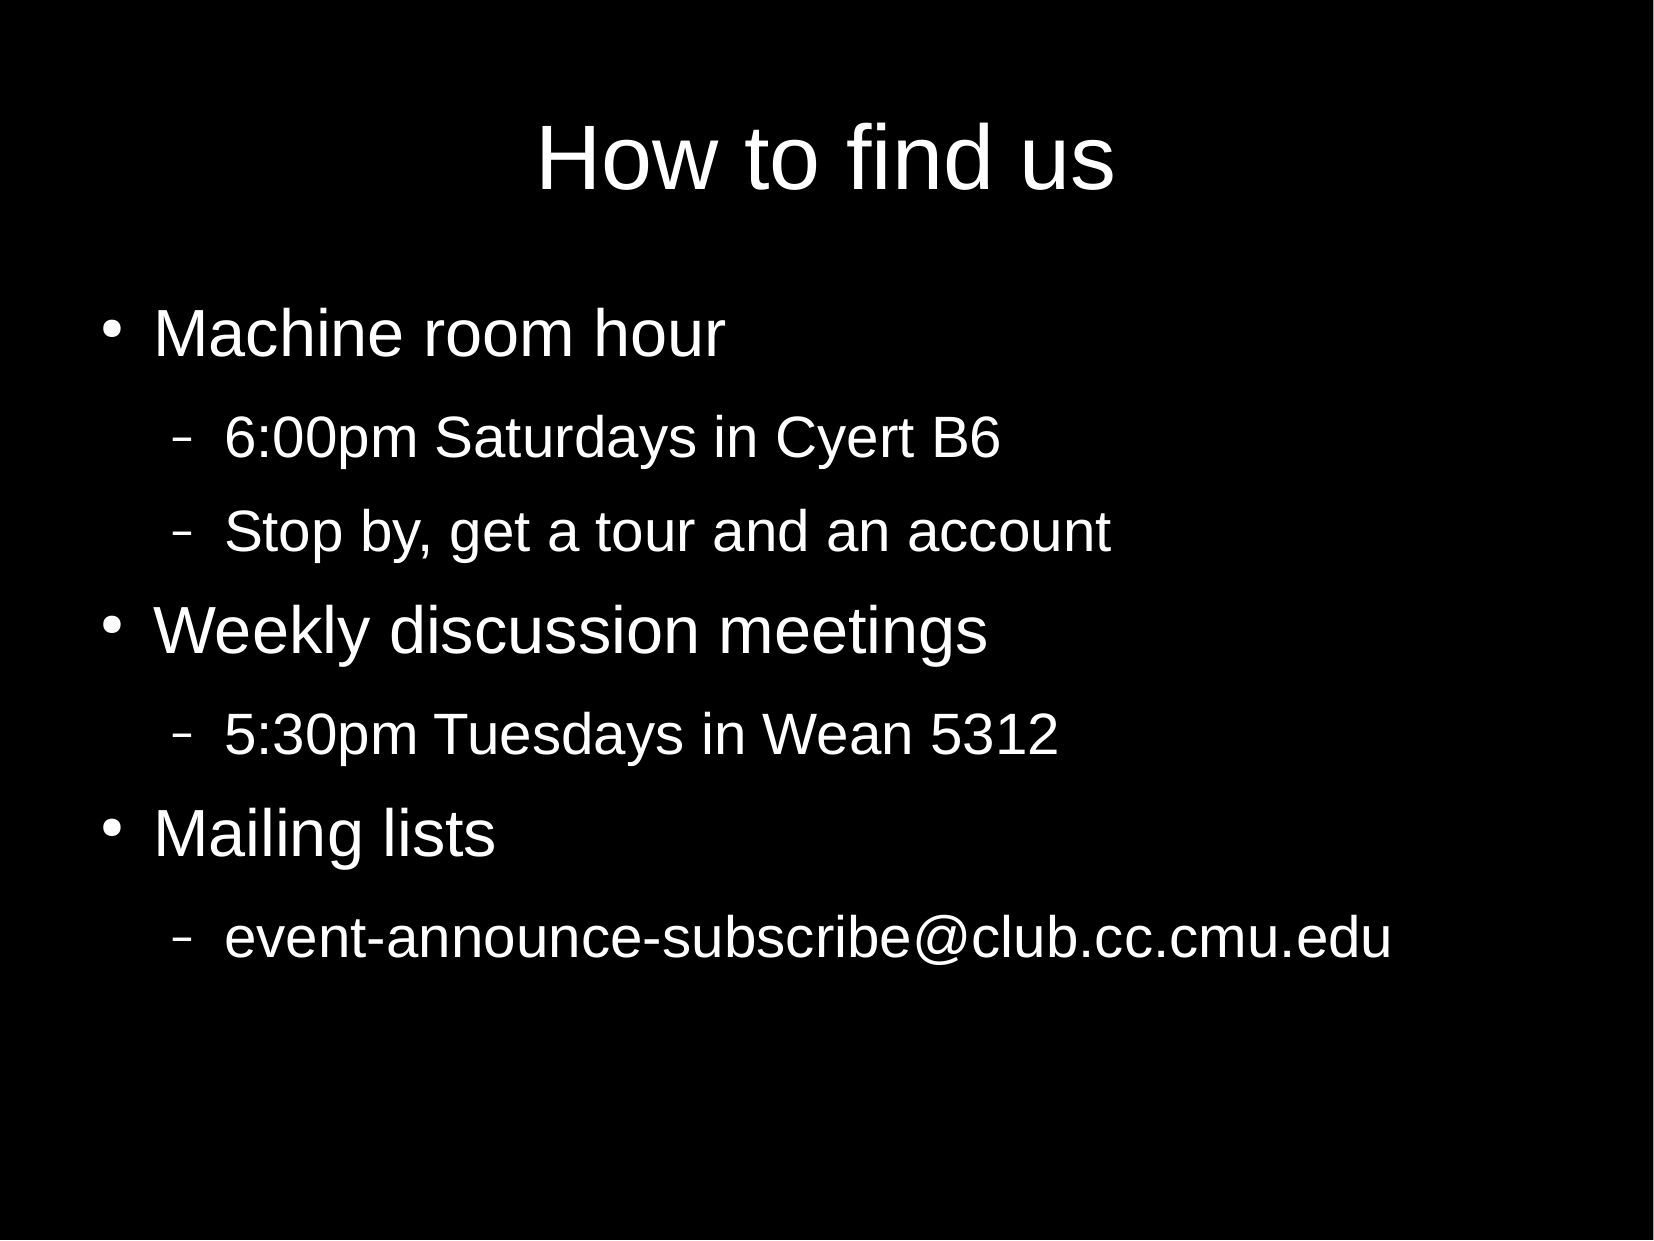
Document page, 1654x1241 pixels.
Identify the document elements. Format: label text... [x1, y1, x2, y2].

title How to find us [82, 56, 1571, 249]
list Machine room hour 6:00pm Saturdays in Cyert B6 Stop by, get a tour and an account Weekly discussion meetings 5:30pm Tuesdays in Wean 5312 Mailing lists event-announce-subscribe@club.cc.cmu.edu [82, 290, 1571, 1094]
